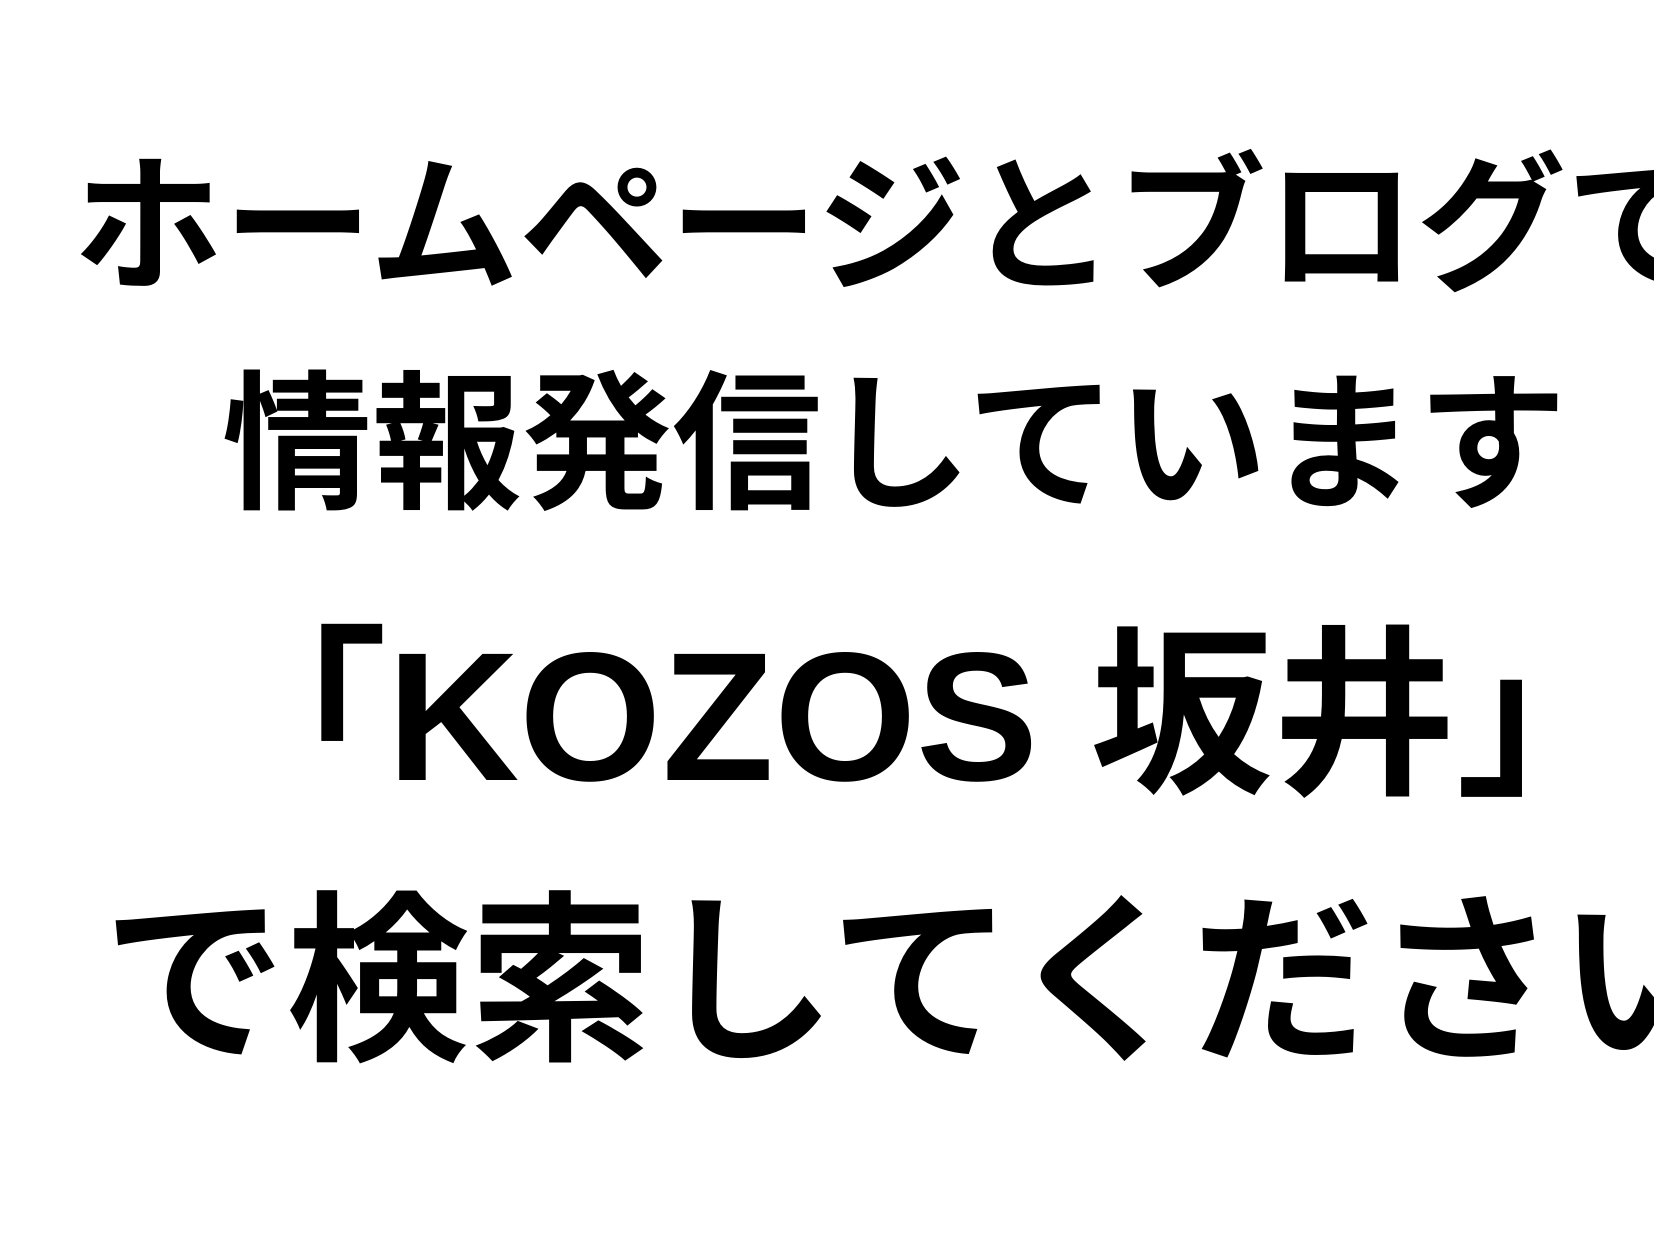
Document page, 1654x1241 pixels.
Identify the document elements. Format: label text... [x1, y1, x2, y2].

text_box 「KOZOS 坂井」 で検索してください [88, 561, 1558, 978]
text_box ホームページとブログで 情報発信しています [59, 98, 1571, 437]
